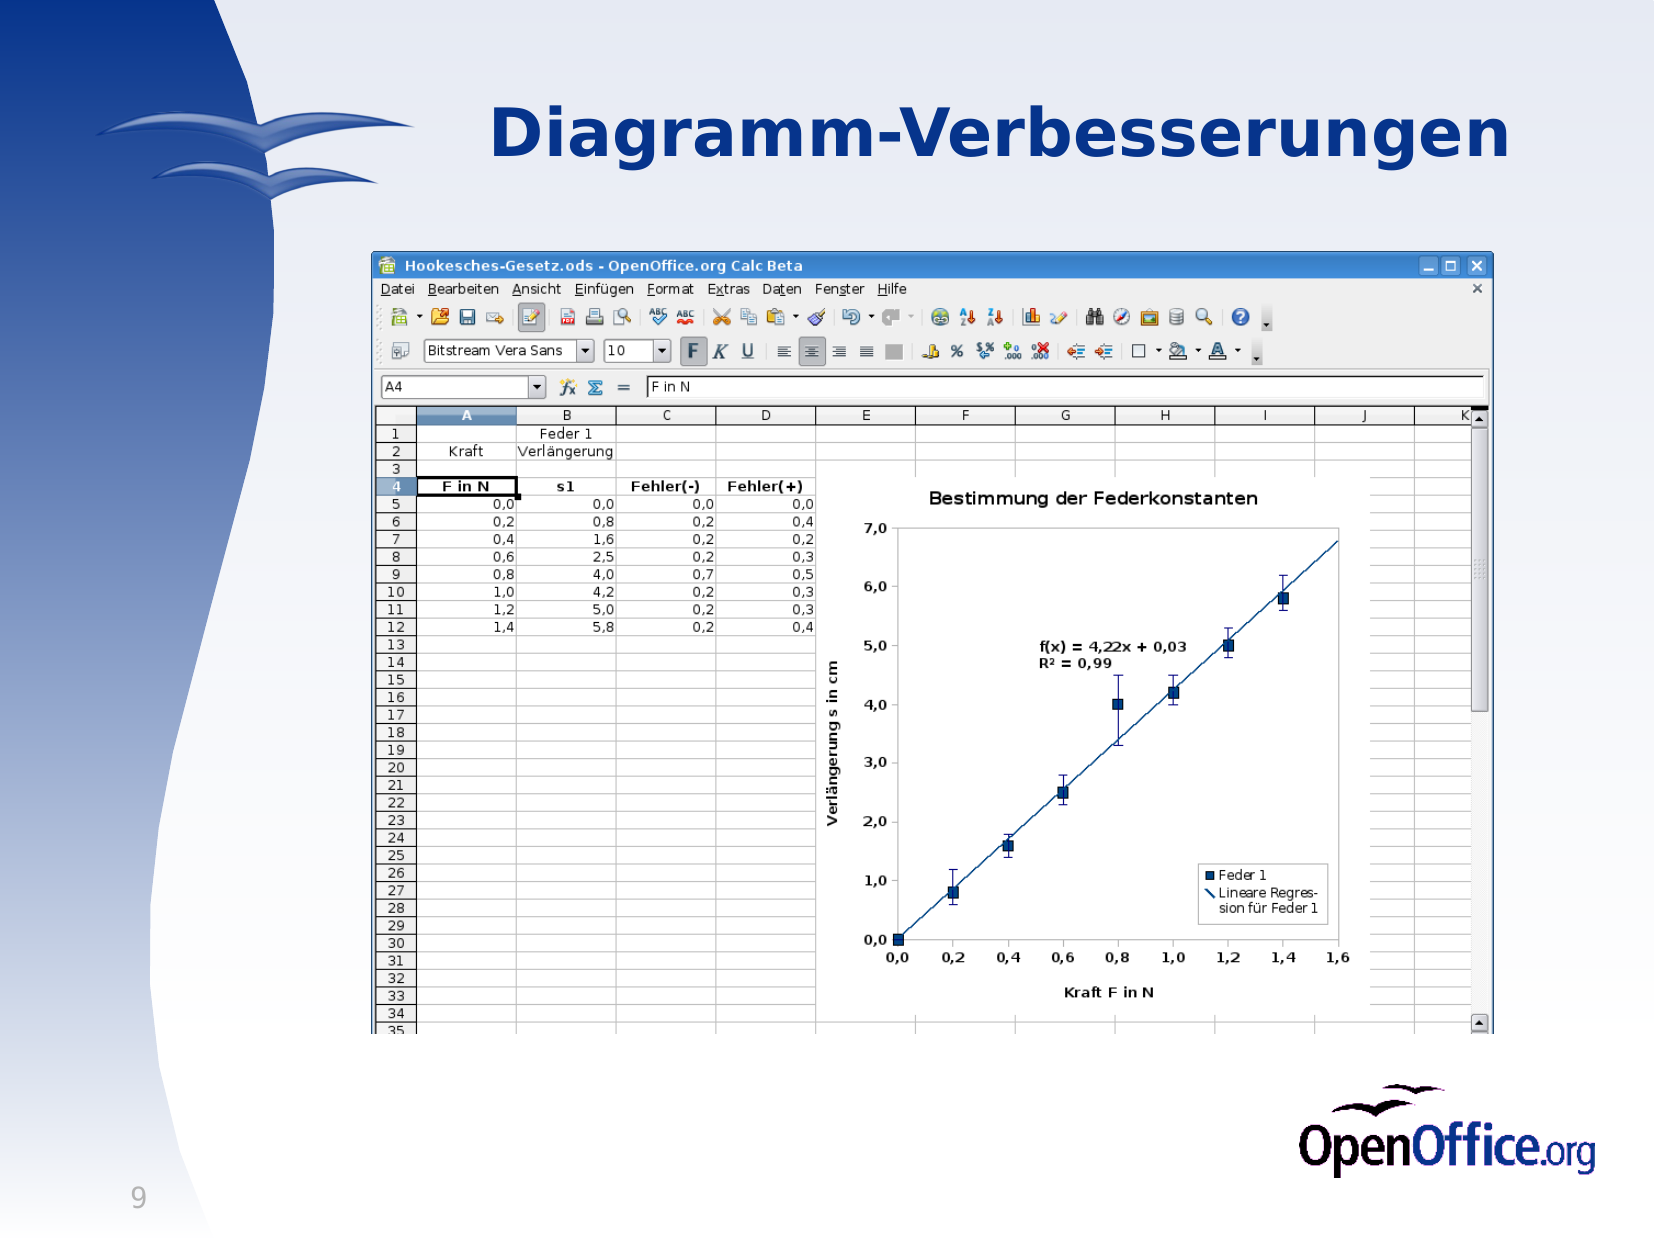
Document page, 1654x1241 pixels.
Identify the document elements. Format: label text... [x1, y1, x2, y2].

chart [295, 236, 1565, 1034]
picture [1299, 1084, 1595, 1178]
picture [95, 100, 416, 162]
title Diagramm-Verbesserungen [436, 94, 1565, 173]
picture [152, 161, 379, 201]
